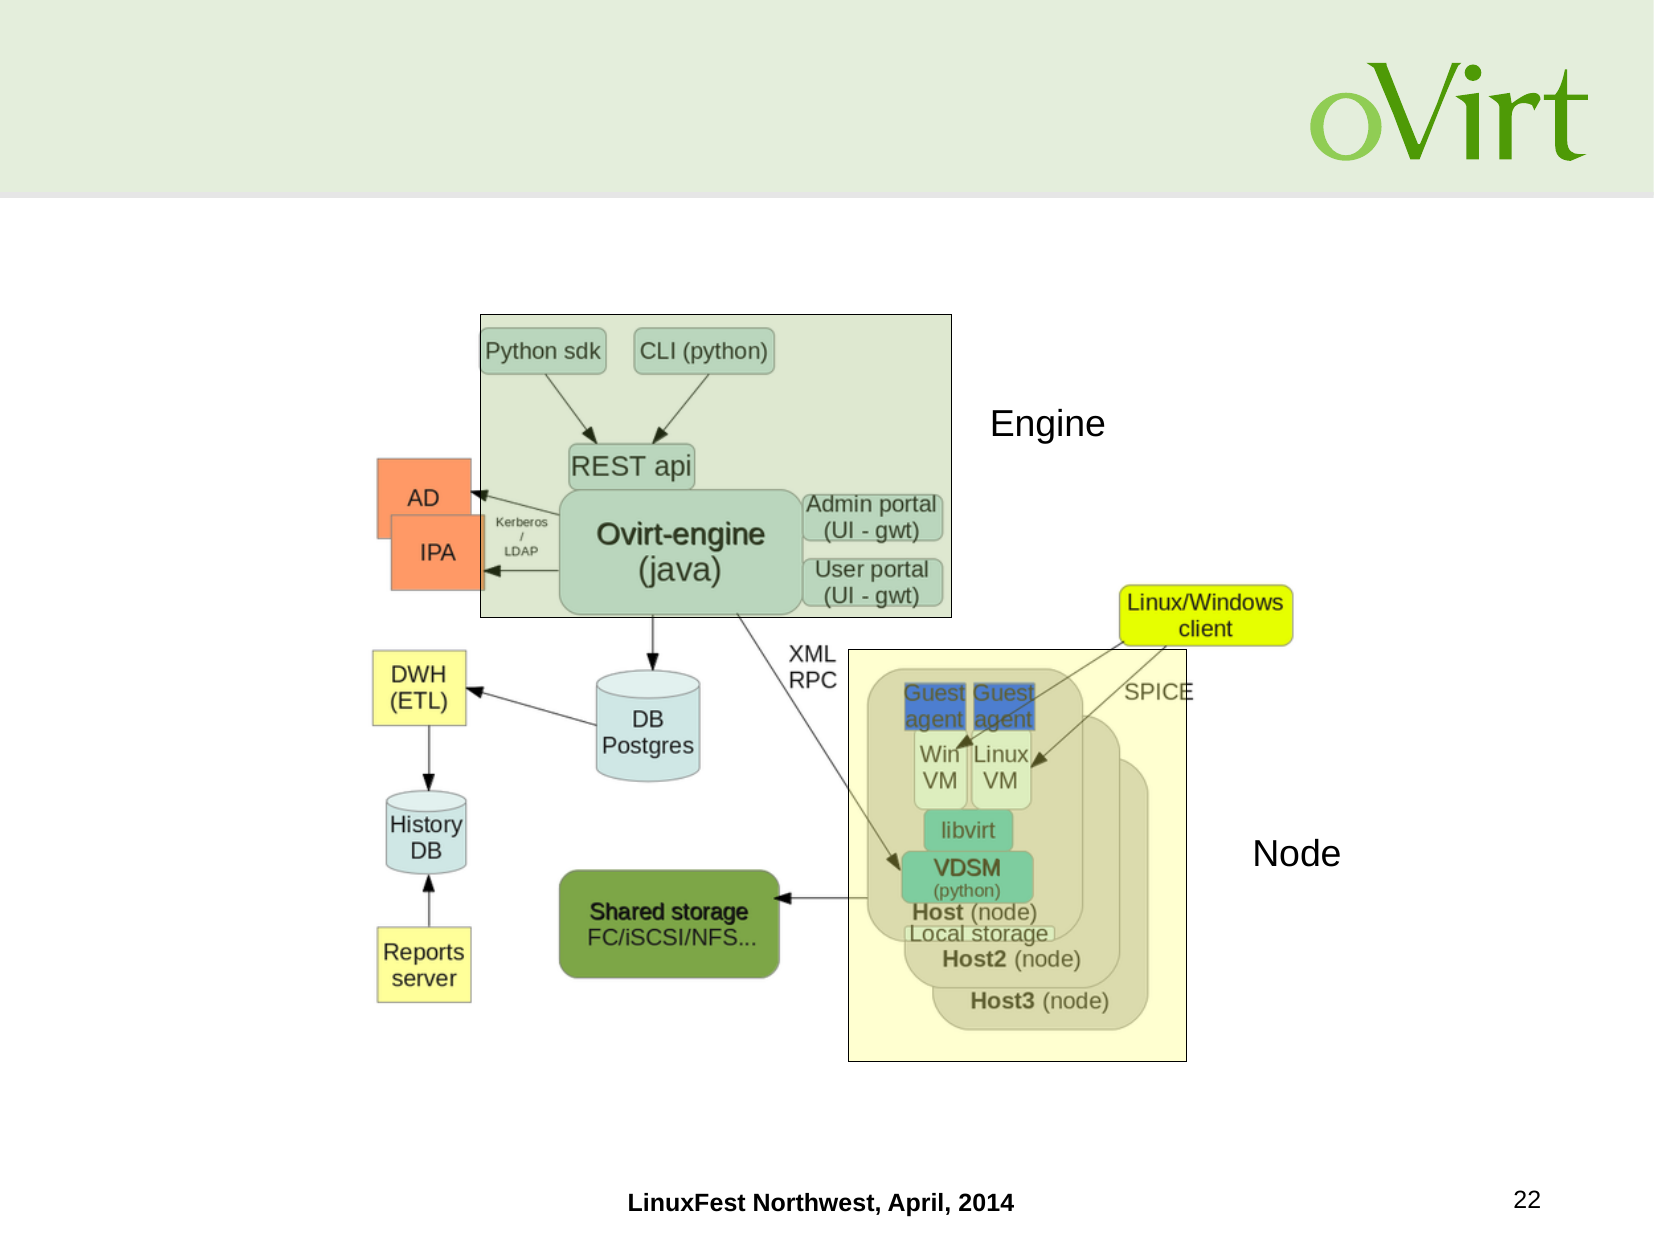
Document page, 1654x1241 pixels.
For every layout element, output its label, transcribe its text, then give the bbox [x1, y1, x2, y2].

text_box [480, 314, 952, 618]
text_box Node [1237, 825, 1357, 882]
picture [317, 244, 1344, 1039]
text_box [848, 649, 1187, 1062]
text_box Engine [975, 394, 1121, 452]
